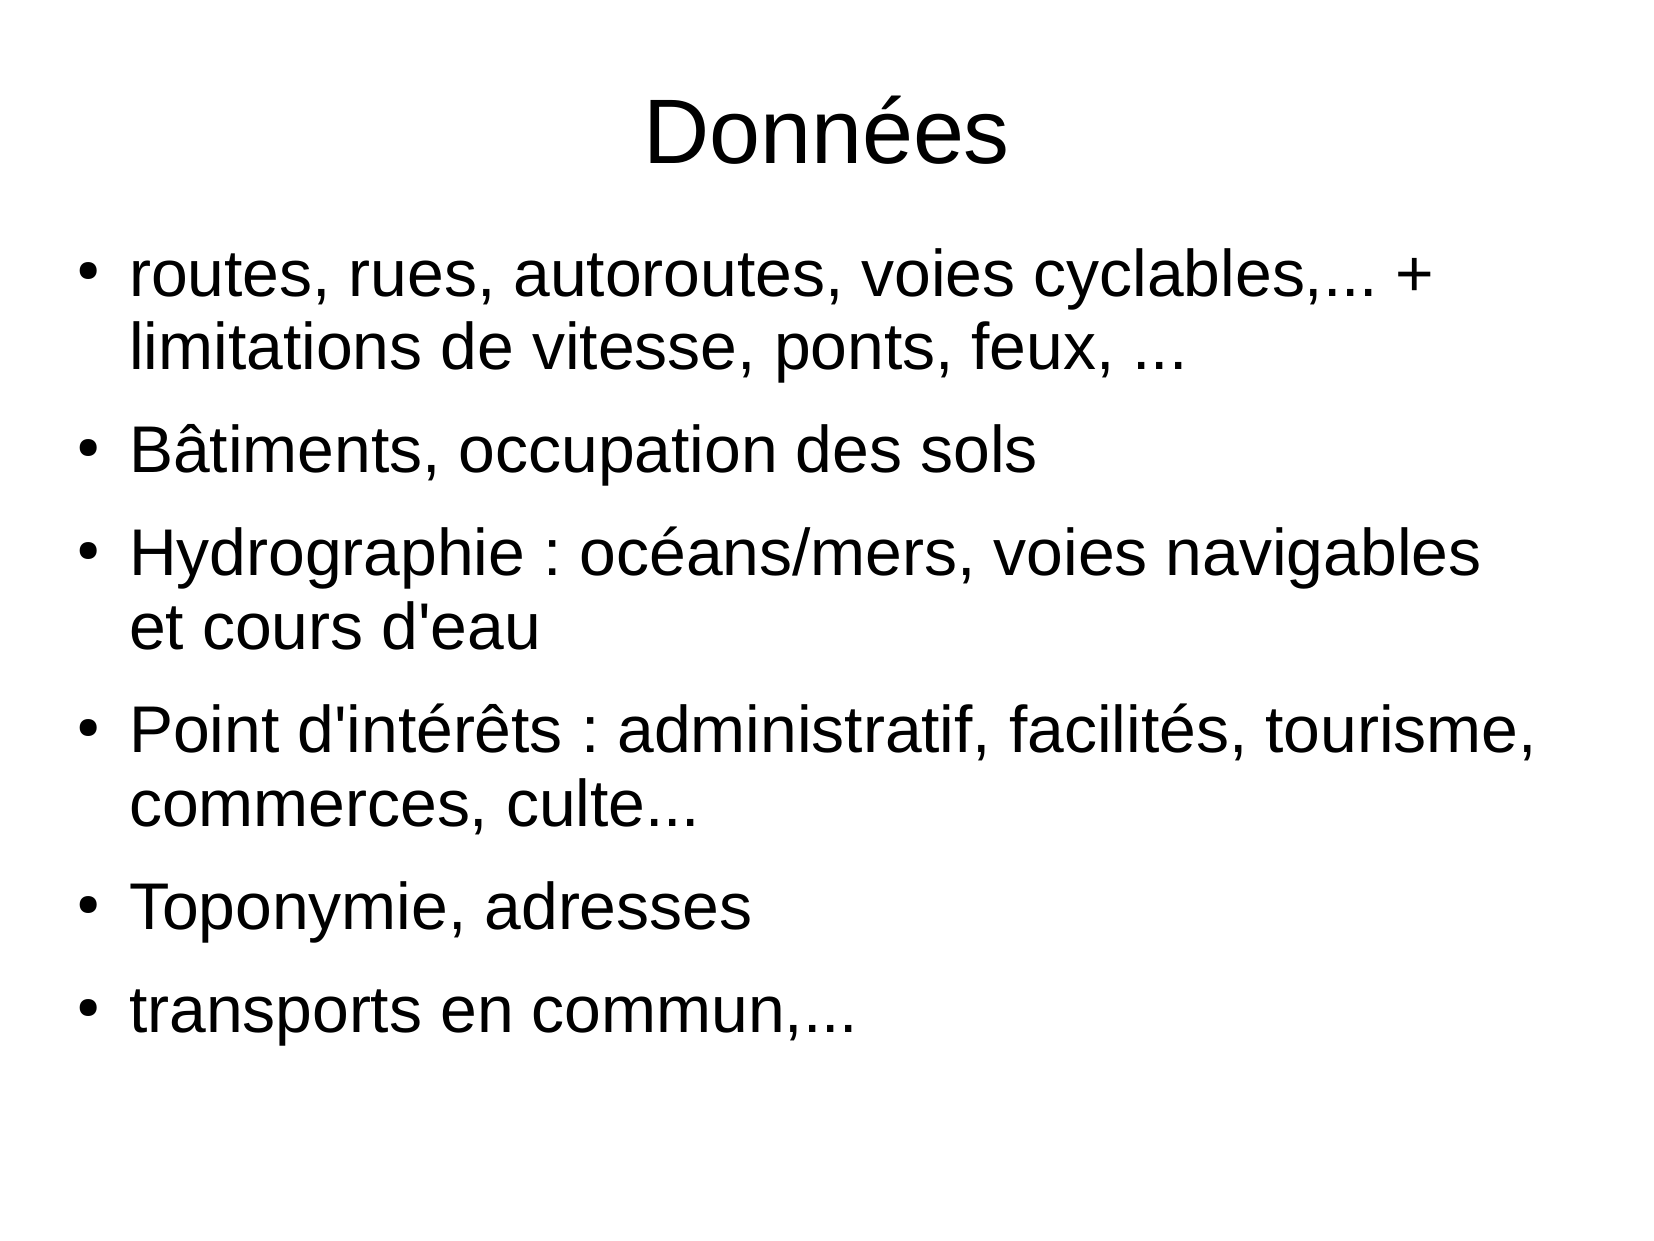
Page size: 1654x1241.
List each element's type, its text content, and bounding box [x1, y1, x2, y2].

list routes, rues, autoroutes, voies cyclables,... + limitations de vitesse, ponts, feux, ... Bâtiments, occupation des sols Hydrographie : océans/mers, voies navigables et cours d'eau Point d'intérêts : administratif, facilités, tourisme, commerces, culte... Toponymie, adresses transports en commun,... [59, 236, 1548, 1055]
title Données [82, 56, 1571, 207]
